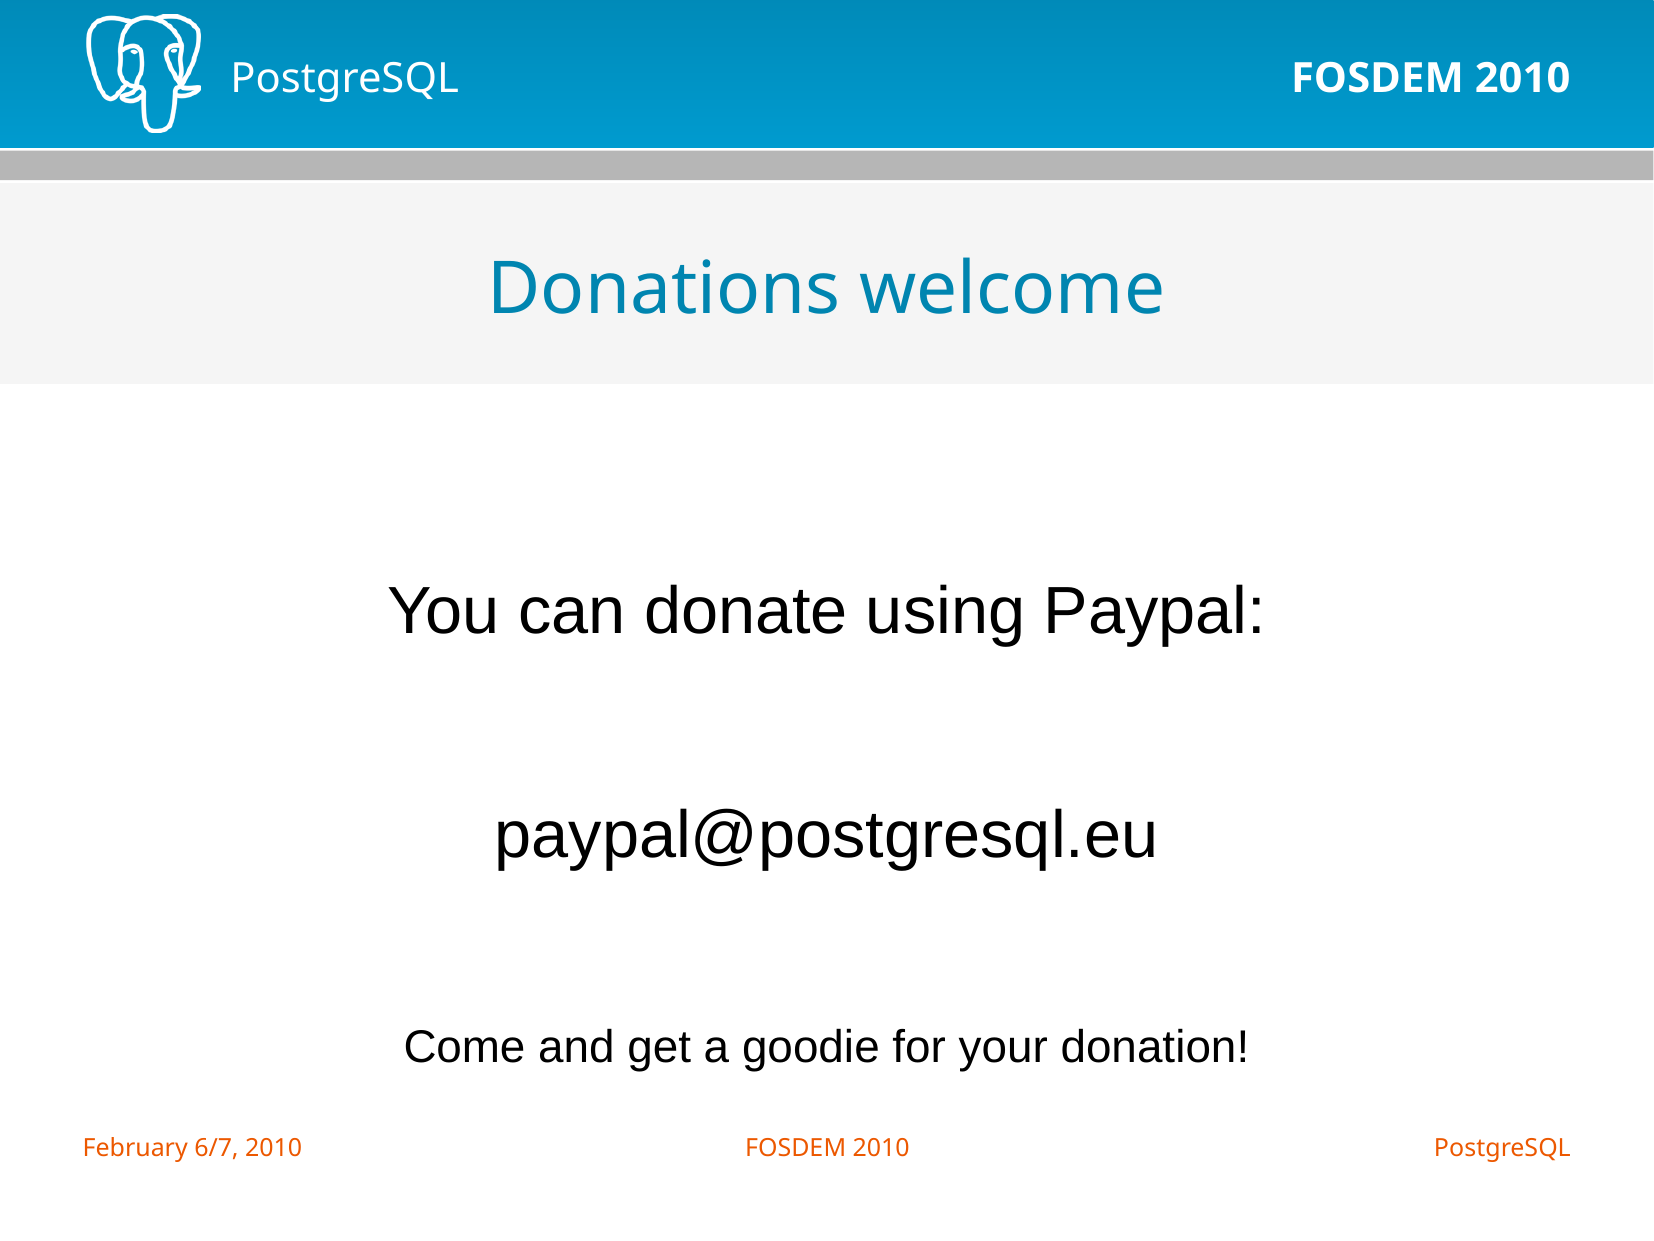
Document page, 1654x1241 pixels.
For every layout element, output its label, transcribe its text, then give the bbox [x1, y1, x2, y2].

picture [87, 15, 200, 132]
subtitle You can donate using Paypal: paypal@postgresql.eu Come and get a goodie for your donation! [82, 420, 1571, 1225]
title Donations welcome [82, 200, 1571, 369]
